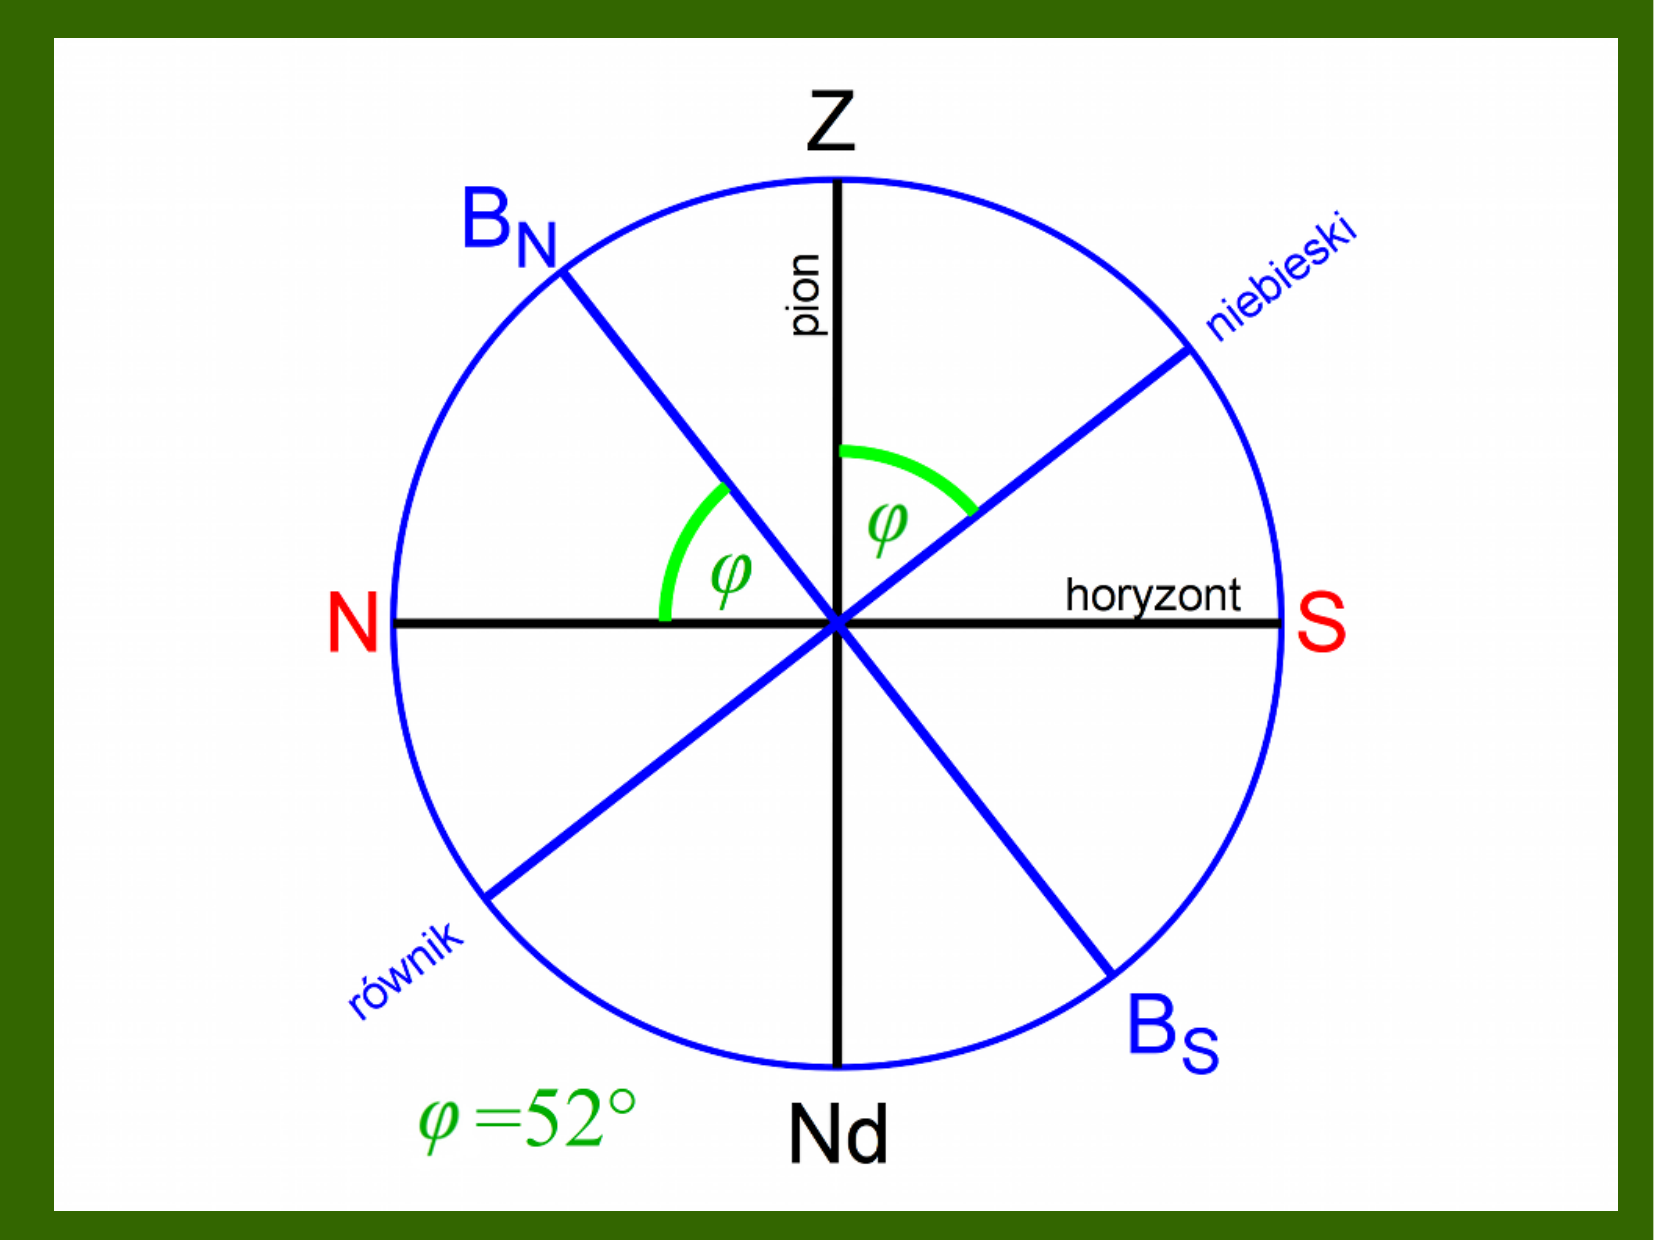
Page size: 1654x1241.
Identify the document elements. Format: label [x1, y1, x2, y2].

picture [54, 38, 1618, 1211]
